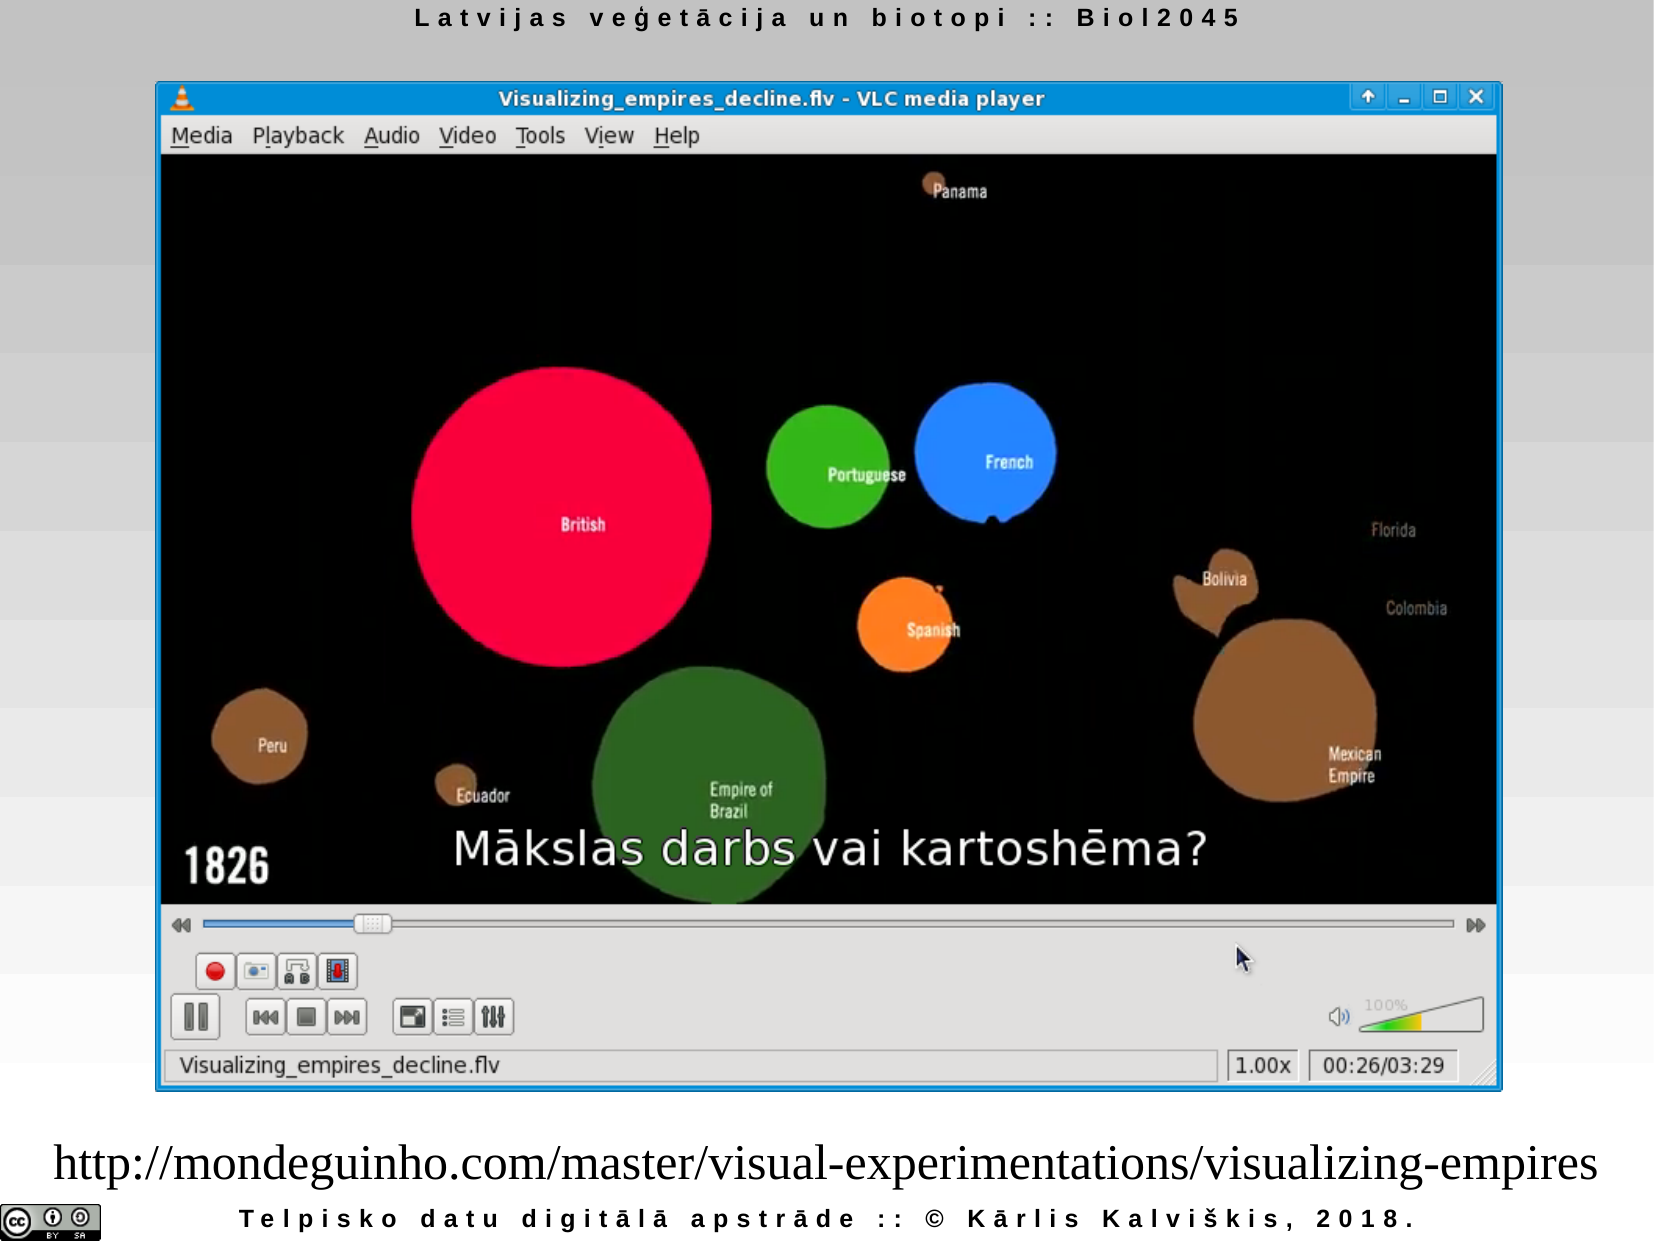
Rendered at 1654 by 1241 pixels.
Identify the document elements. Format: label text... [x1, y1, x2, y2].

text_box http://mondeguinho.com/master/visual-experimentations/visualizing-empires [53, 1134, 1601, 1191]
picture [0, 0, 1654, 1241]
